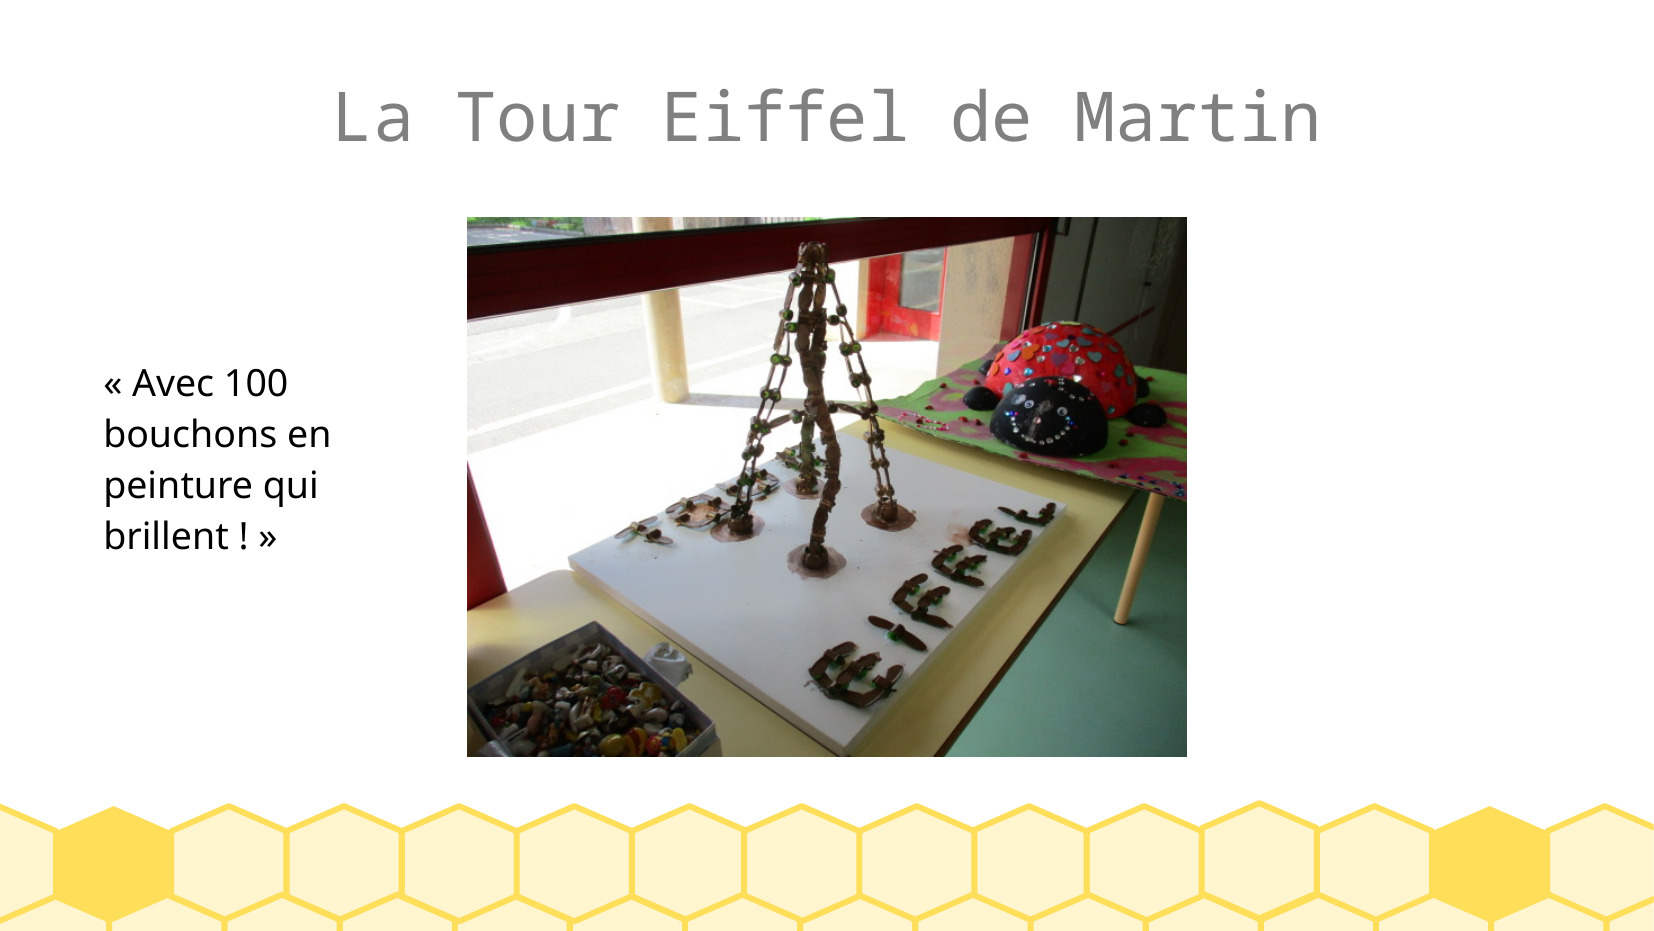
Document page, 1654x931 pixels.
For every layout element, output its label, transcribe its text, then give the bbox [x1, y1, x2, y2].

title La Tour Eiffel de Martin [82, 37, 1571, 193]
text_box « Avec 100 bouchons en peinture qui brillent ! » [88, 348, 443, 532]
picture [467, 217, 1187, 758]
